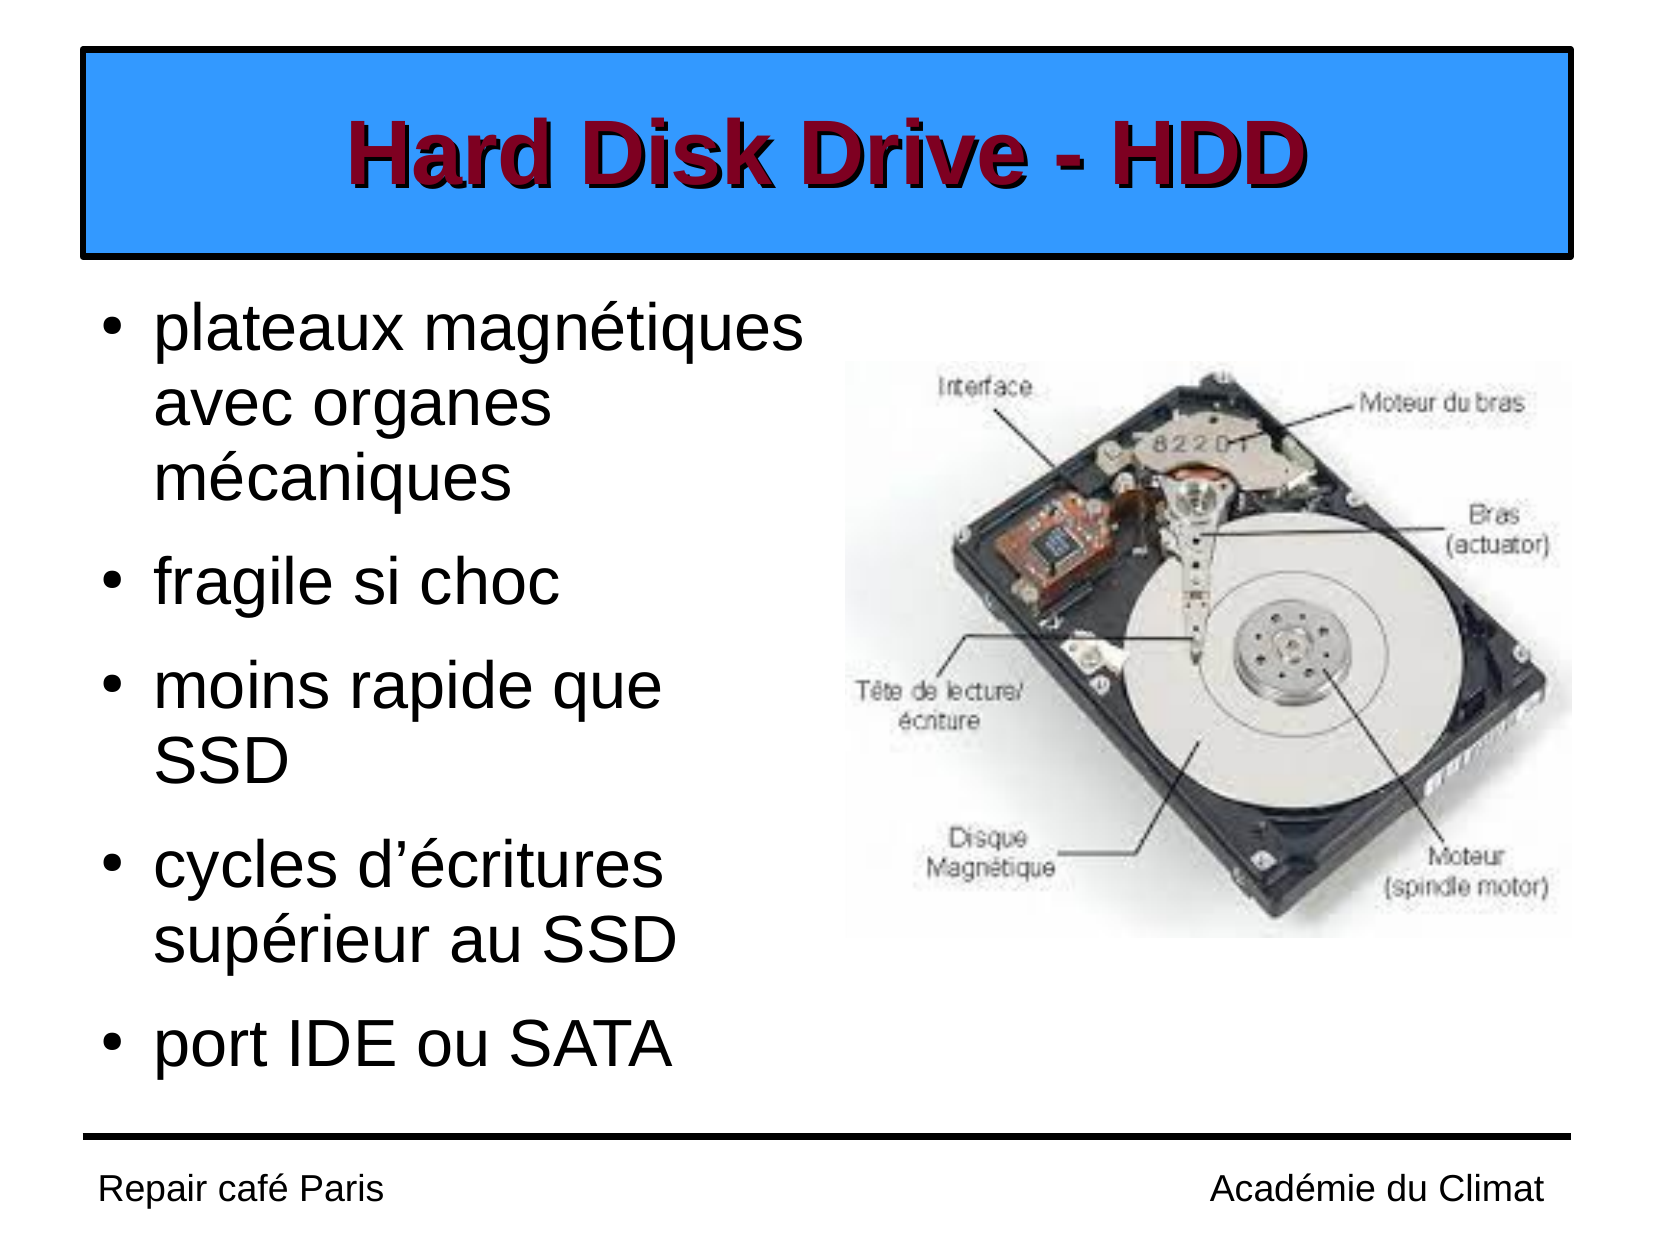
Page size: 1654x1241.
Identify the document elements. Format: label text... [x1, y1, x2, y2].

text_box Repair café Paris Académie du Climat [82, 1160, 1571, 1217]
title Hard Disk Drive - HDD [82, 49, 1571, 257]
picture [845, 361, 1572, 939]
list plateaux magnétiques avec organes mécaniques fragile si choc moins rapide que SSD cycles d’écritures supérieur au SSD port IDE ou SATA [82, 290, 809, 1082]
